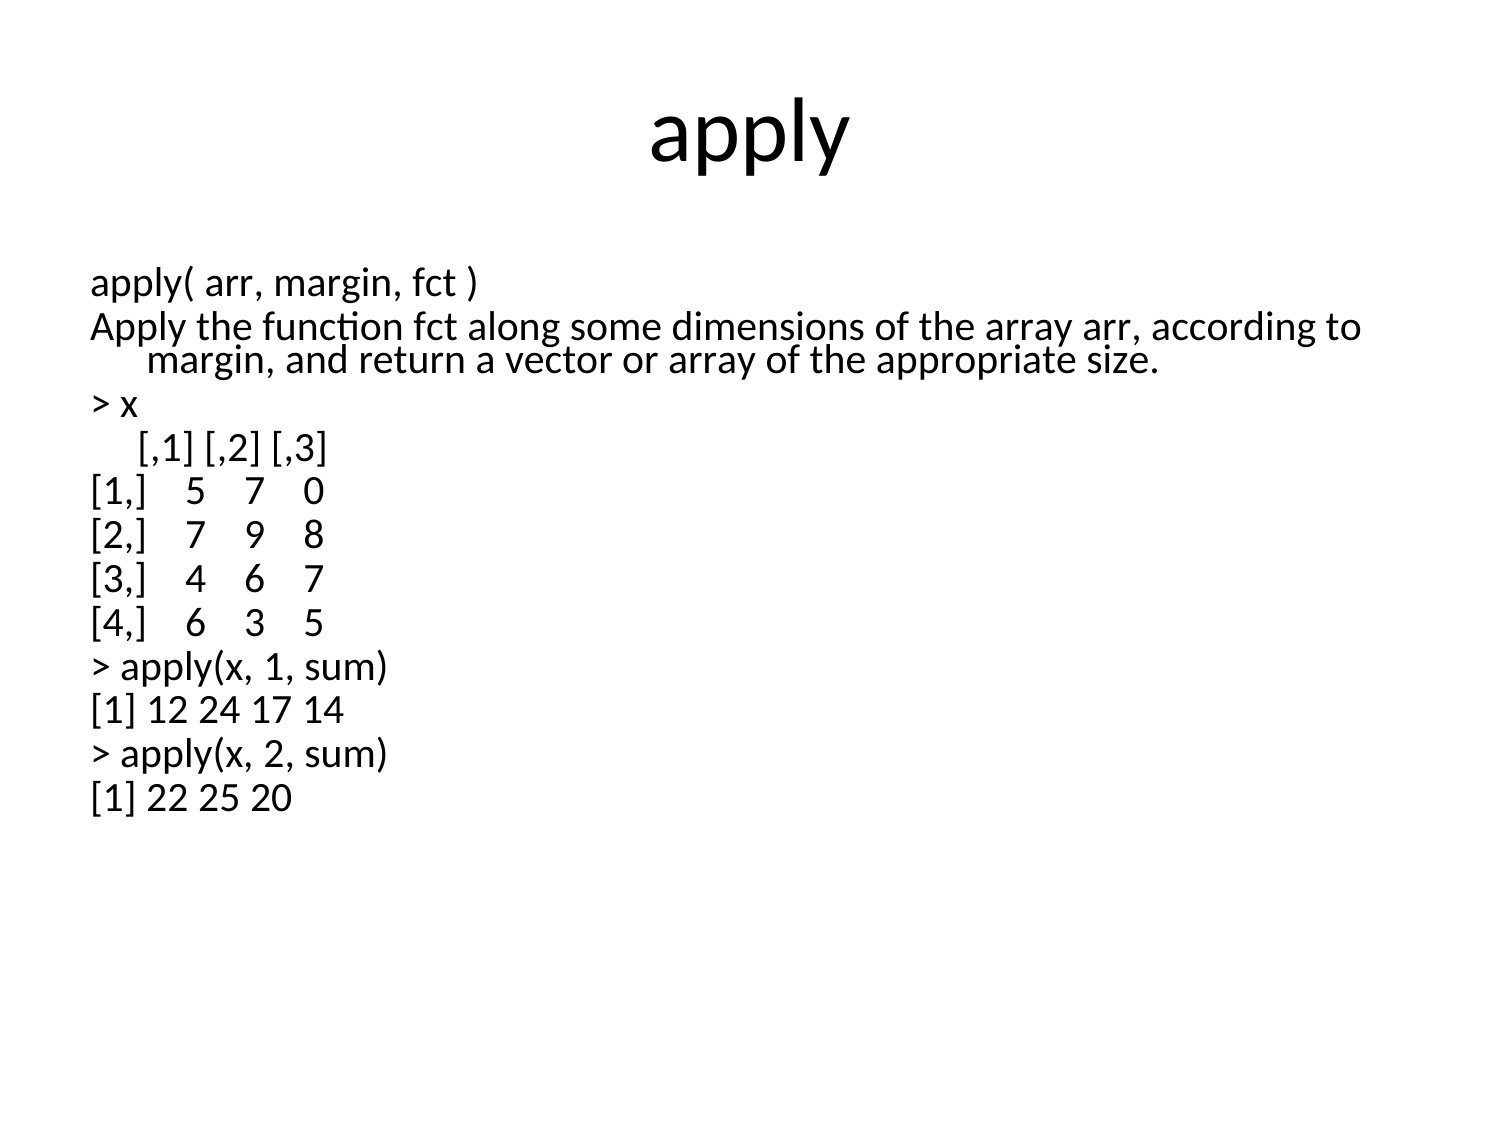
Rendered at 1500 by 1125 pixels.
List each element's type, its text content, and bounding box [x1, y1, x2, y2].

list apply( arr, margin, fct ) Apply the function fct along some dimensions of the array arr, according to margin, and return a vector or array of the appropriate size. > x [,1] [,2] [,3] [1,] 5 7 0 [2,] 7 9 8 [3,] 4 6 7 [4,] 6 3 5 > apply(x, 1, sum) [1] 12 24 17 14 > apply(x, 2, sum) [1] 22 25 20 [75, 262, 1426, 1006]
title apply [75, 45, 1426, 233]
